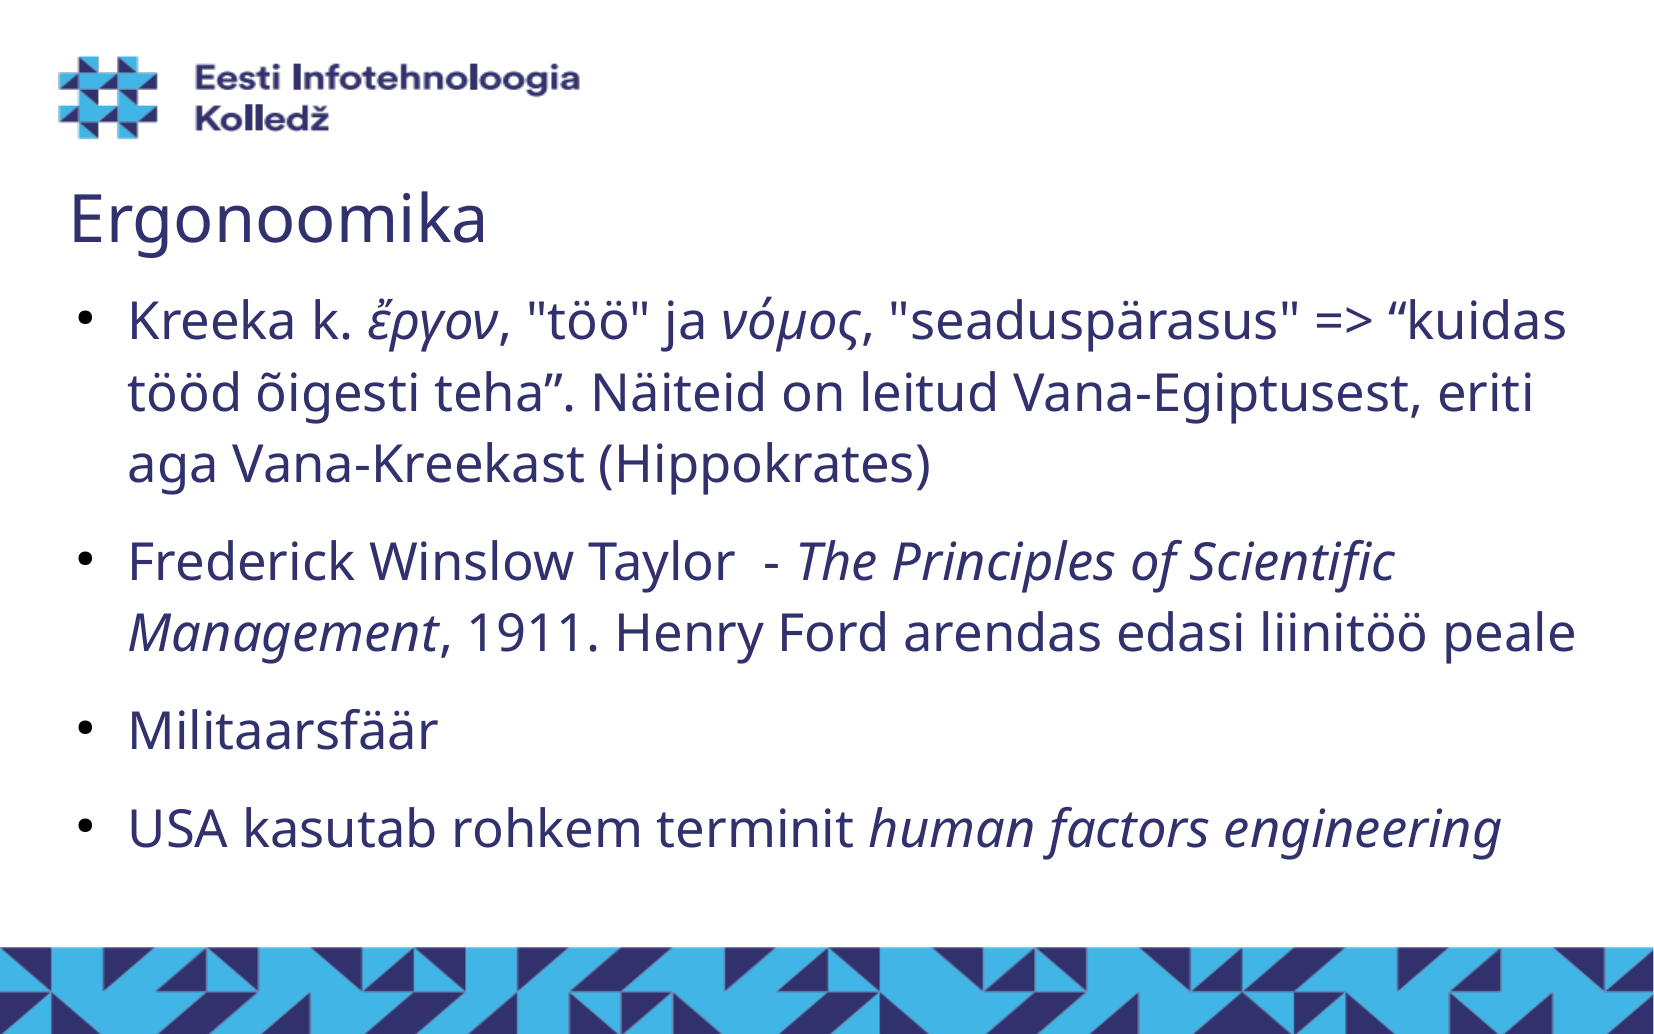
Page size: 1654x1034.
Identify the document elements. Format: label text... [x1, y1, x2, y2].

list Kreeka k. ἔργον, "töö" ja νόμος, "seaduspärasus" => “kuidas tööd õigesti teha”. Näiteid on leitud Vana-Egiptusest, eriti aga Vana-Kreekast (Hippokrates) Frederick Winslow Taylor - The Principles of Scientific Management, 1911. Henry Ford arendas edasi liinitöö peale Militaarsfäär USA kasutab rohkem terminit human factors engineering [59, 283, 1595, 936]
title Ergonoomika [68, 147, 1536, 283]
